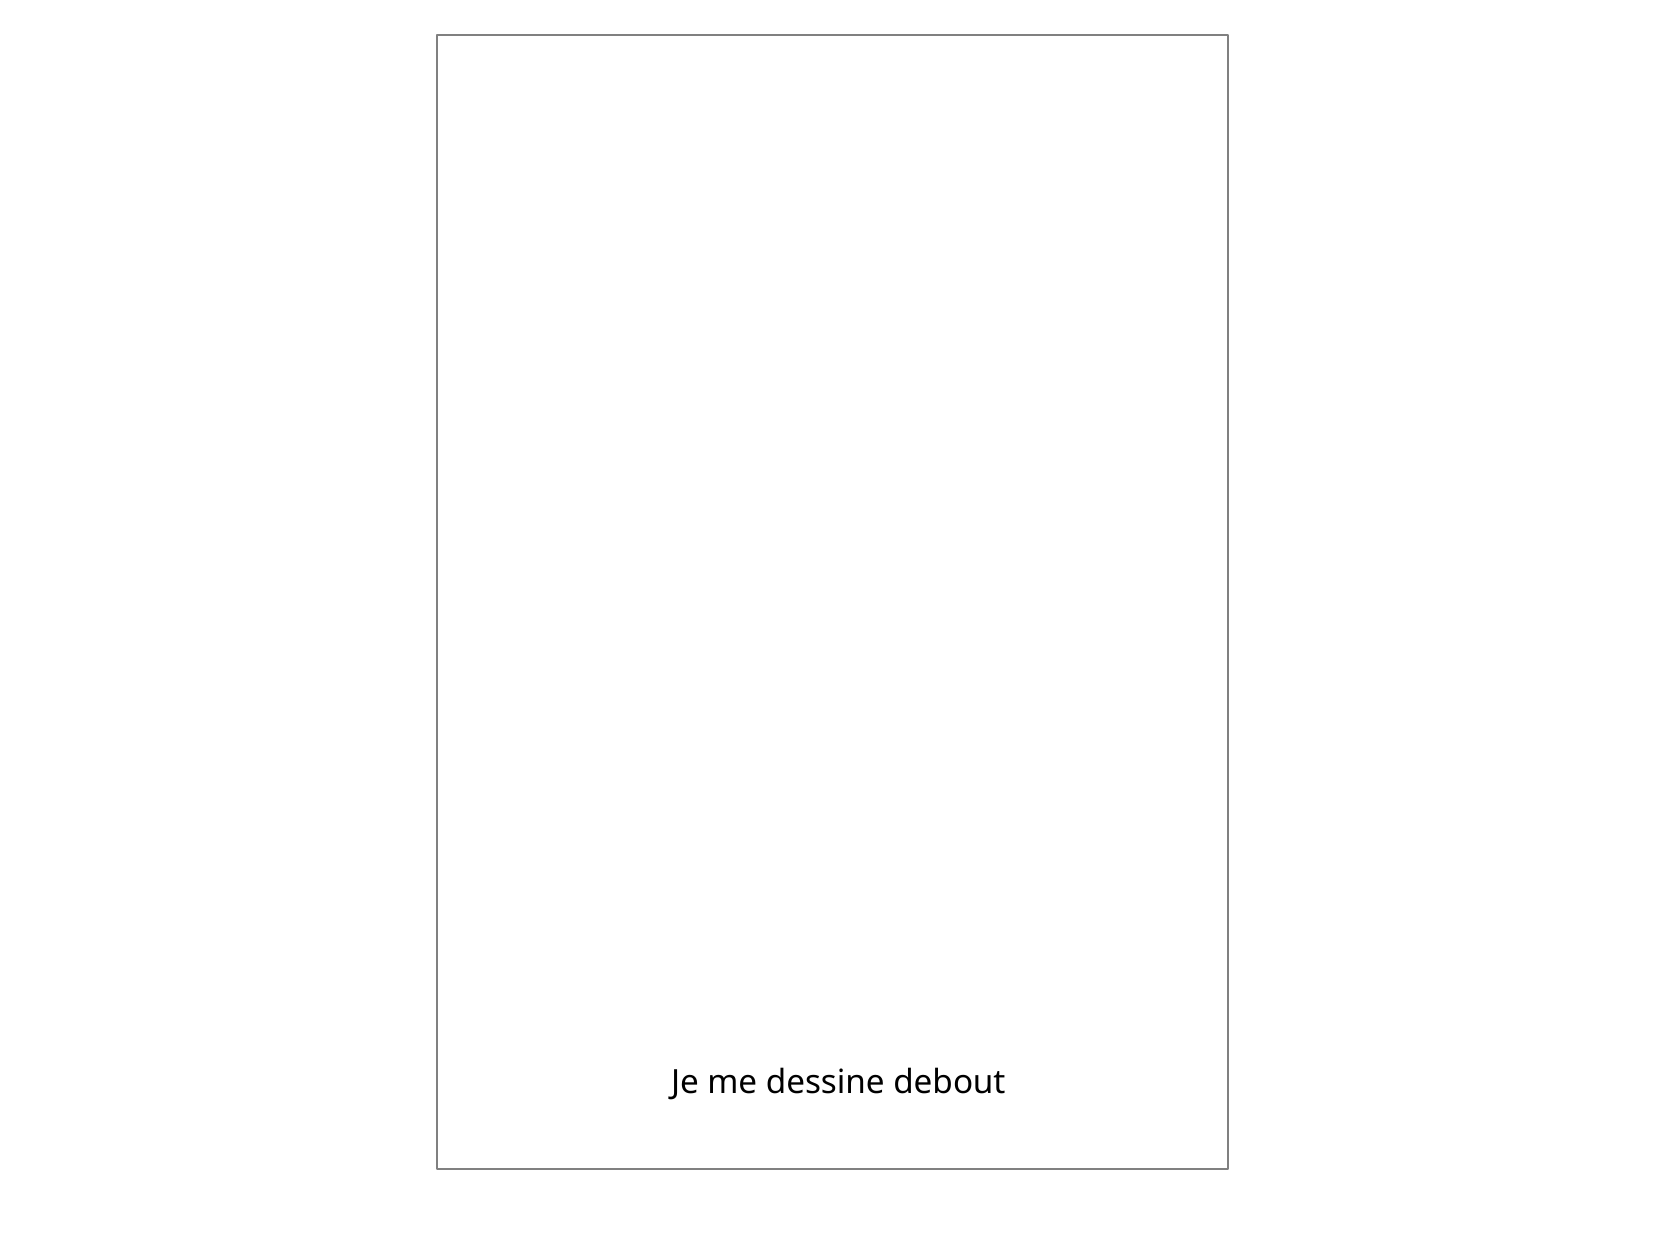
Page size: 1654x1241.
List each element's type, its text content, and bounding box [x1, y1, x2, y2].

text_box Je me dessine debout [484, 1051, 1193, 1157]
text_box [437, 35, 1229, 1170]
